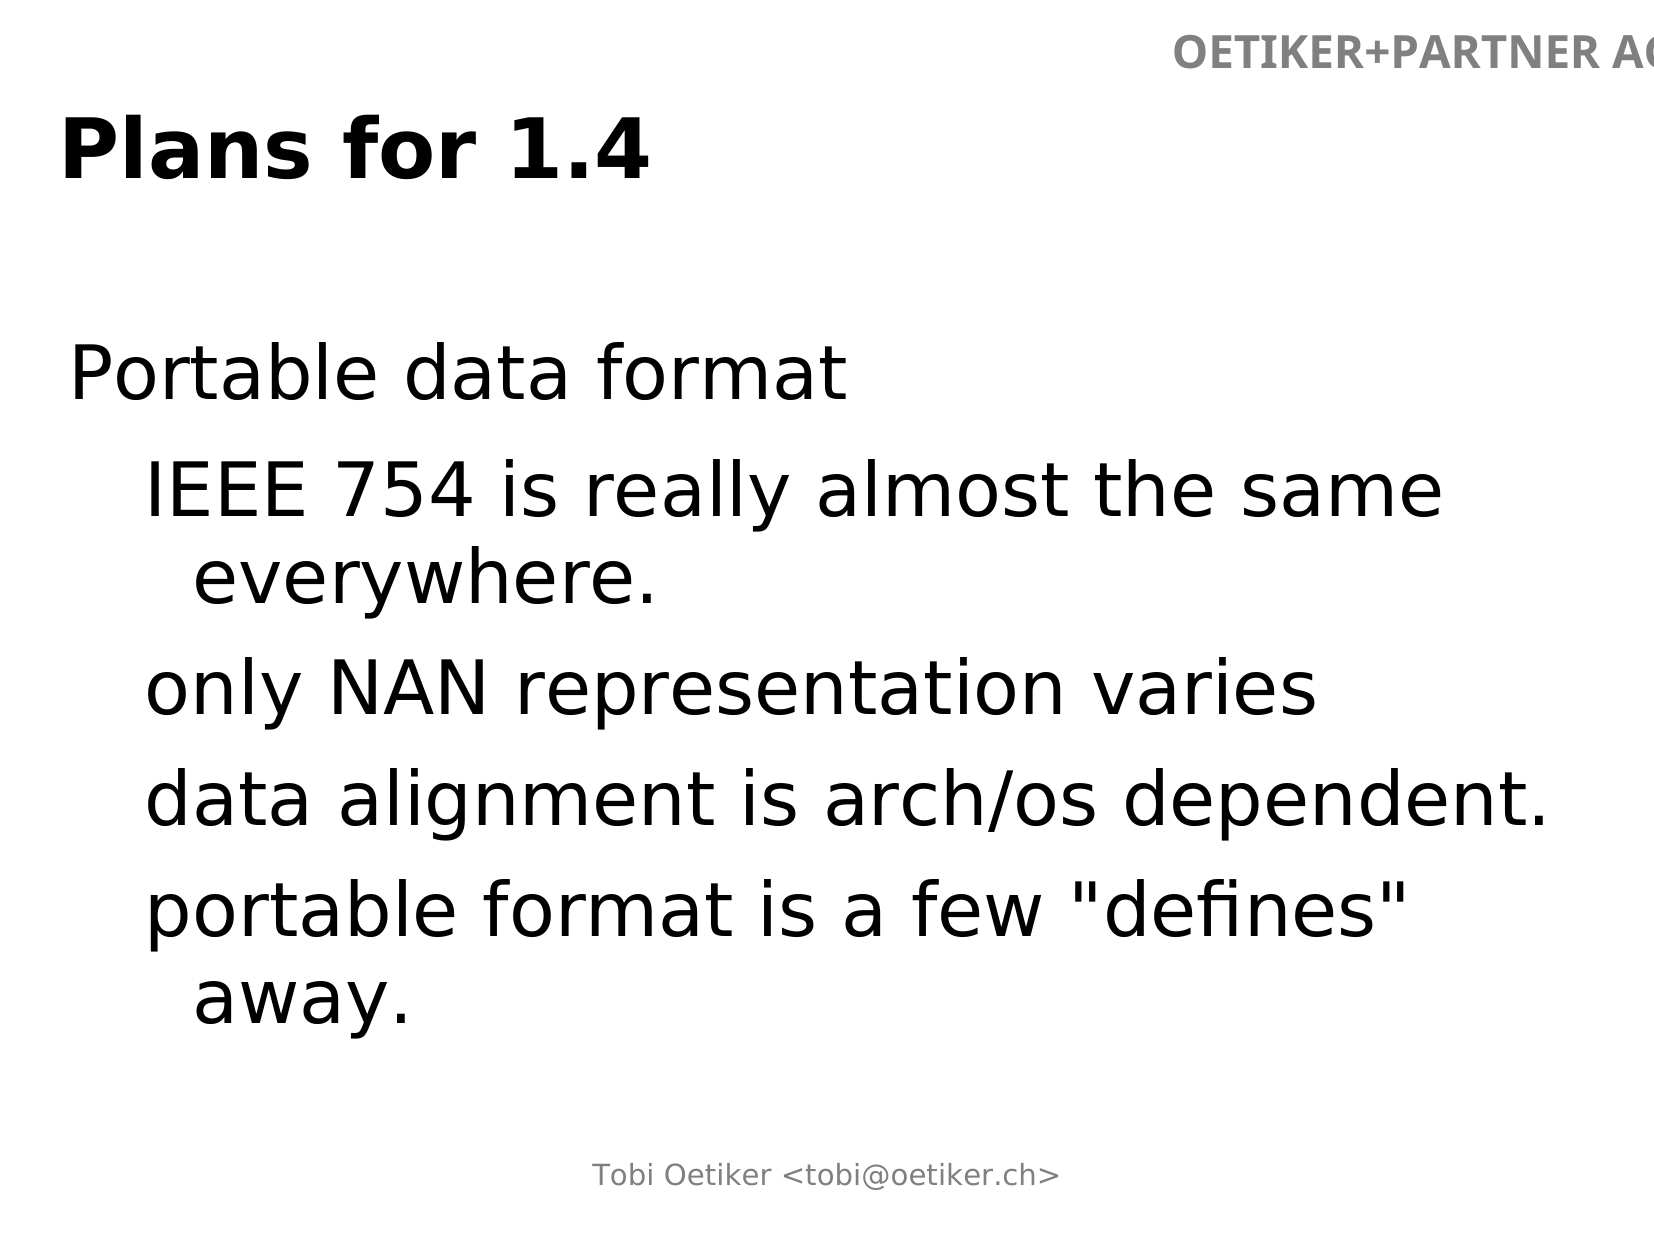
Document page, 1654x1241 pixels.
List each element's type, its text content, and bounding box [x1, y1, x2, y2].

title Plans for 1.4 [59, 75, 1607, 225]
list Portable data format IEEE 754 is really almost the same everywhere. only NAN representation varies data alignment is arch/os dependent. portable format is a few "defines" away. [50, 329, 1571, 1129]
